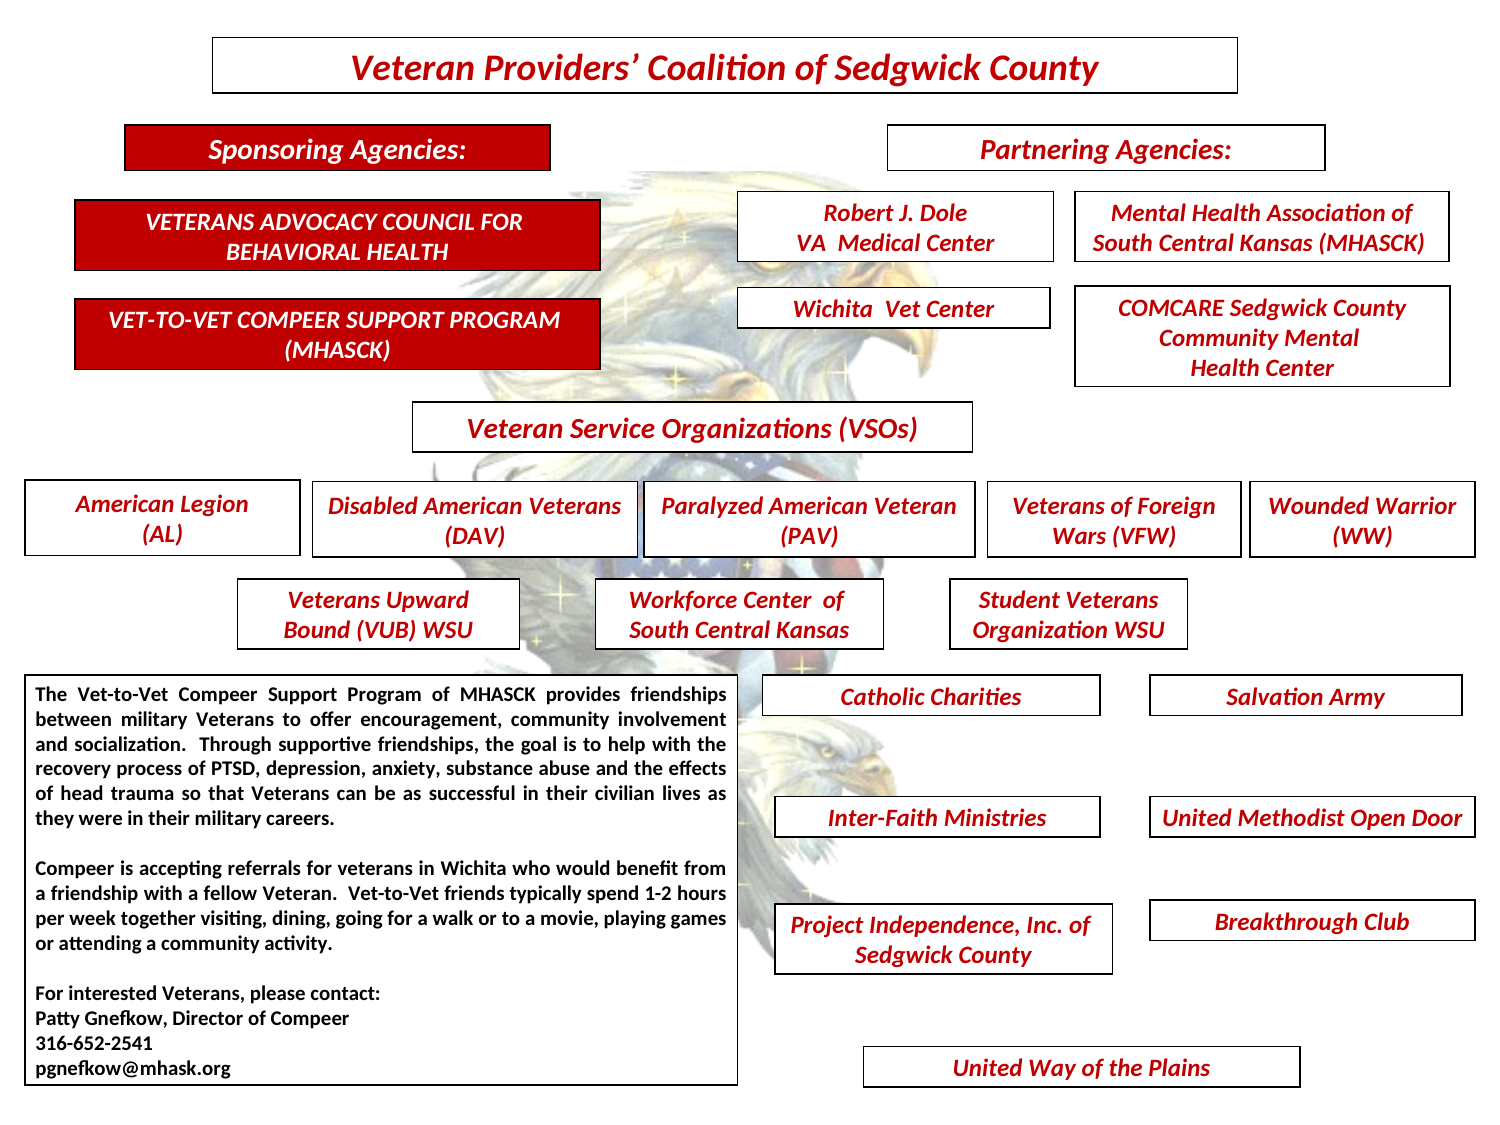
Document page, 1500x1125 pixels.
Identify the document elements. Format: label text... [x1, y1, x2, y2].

text_box Paralyzed American Veteran (PAV) [643, 481, 975, 558]
text_box Workforce Center of South Central Kansas [595, 578, 884, 650]
picture [412, 171, 945, 401]
text_box COMCARE Sedgwick County Community Mental Health Center [1074, 285, 1451, 387]
text_box Veteran Service Organizations (VSOs) [412, 401, 973, 453]
text_box Student Veterans Organization WSU [949, 578, 1188, 650]
text_box Partnering Agencies: [887, 124, 1326, 171]
text_box The Vet-to-Vet Compeer Support Program of MHASCK provides friendships between military Veterans to offer encouragement, community involvement and socialization. Through supportive friendships, the goal is to help with the recovery process of PTSD, depression, anxiety, substance abuse and the effects of head trauma so that Veterans can be as successful in their civilian lives as they were in their military careers. Compeer is accepting referrals for veterans in Wichita who would benefit from a friendship with a fellow Veteran. Vet-to-Vet friends typically spend 1-2 hours per week together visiting, dining, going for a walk or to a movie, playing games or attending a community activity. For interested Veterans, please contact: Patty Gnefkow, Director of Compeer 316-652-2541 pgnefkow@mhask.org [24, 674, 738, 1086]
text_box Wounded Warrior (WW) [1250, 481, 1476, 558]
text_box Veterans of Foreign Wars (VFW) [987, 481, 1241, 558]
text_box Veterans Upward Bound (VUB) WSU [237, 578, 520, 650]
text_box American Legion (AL) [24, 480, 300, 556]
text_box Breakthrough Club [1149, 900, 1476, 941]
text_box Mental Health Association of South Central Kansas (MHASCK) [1074, 191, 1450, 262]
text_box Project Independence, Inc. of Sedgwick County [774, 903, 1113, 975]
text_box United Methodist Open Door [1149, 796, 1476, 838]
text_box Inter-Faith Ministries [774, 796, 1101, 838]
text_box United Way of the Plains [863, 1046, 1301, 1088]
text_box Salvation Army [1149, 675, 1462, 716]
text_box Wichita Vet Center [737, 287, 1051, 328]
text_box VET-TO-VET COMPEER SUPPORT PROGRAM (MHASCK) [75, 298, 601, 370]
text_box VETERANS ADVOCACY COUNCIL FOR BEHAVIORAL HEALTH [75, 199, 601, 271]
text_box Catholic Charities [762, 675, 1100, 716]
text_box Veteran Providers’ Coalition of Sedgwick County [212, 37, 1238, 93]
text_box Disabled American Veterans (DAV) [312, 481, 638, 558]
picture [412, 453, 945, 975]
text_box Robert J. Dole VA Medical Center [737, 191, 1054, 262]
text_box Sponsoring Agencies: [125, 124, 551, 171]
